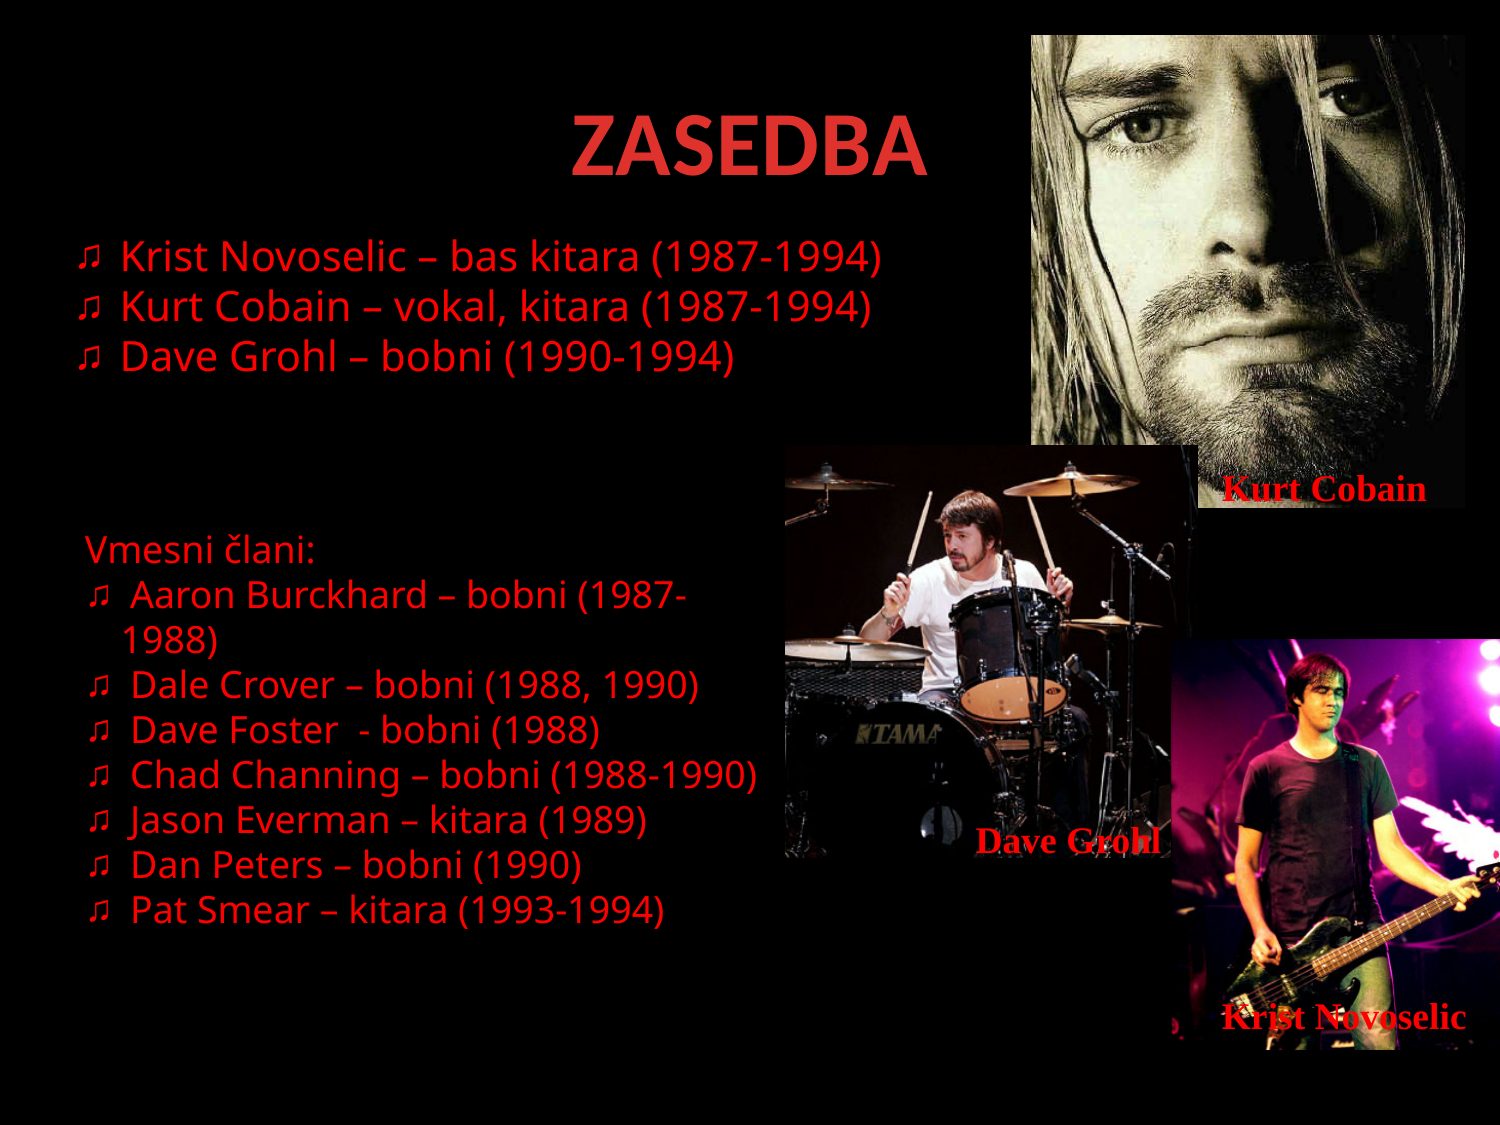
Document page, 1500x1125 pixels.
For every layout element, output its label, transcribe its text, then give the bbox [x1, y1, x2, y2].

text_box Krist Novoselic [1207, 984, 1500, 1045]
text_box Krist Novoselic – bas kitara (1987-1994) Kurt Cobain – vokal, kitara (1987-1994) Dave Grohl – bobni (1990-1994) [58, 222, 997, 388]
picture [785, 35, 1500, 1050]
text_box Kurt Cobain [1207, 456, 1454, 517]
text_box Dave Grohl [960, 808, 1171, 869]
title ZASEDBA [75, 45, 1031, 233]
text_box Vmesni člani: Aaron Burckhard – bobni (1987-1988) Dale Crover – bobni (1988, 1990) Dave Foster - bobni (1988) Chad Channing – bobni (1988-1990) Jason Everman – kitara (1989) Dan Peters – bobni (1990) Pat Smear – kitara (1993-1994) [70, 518, 797, 939]
